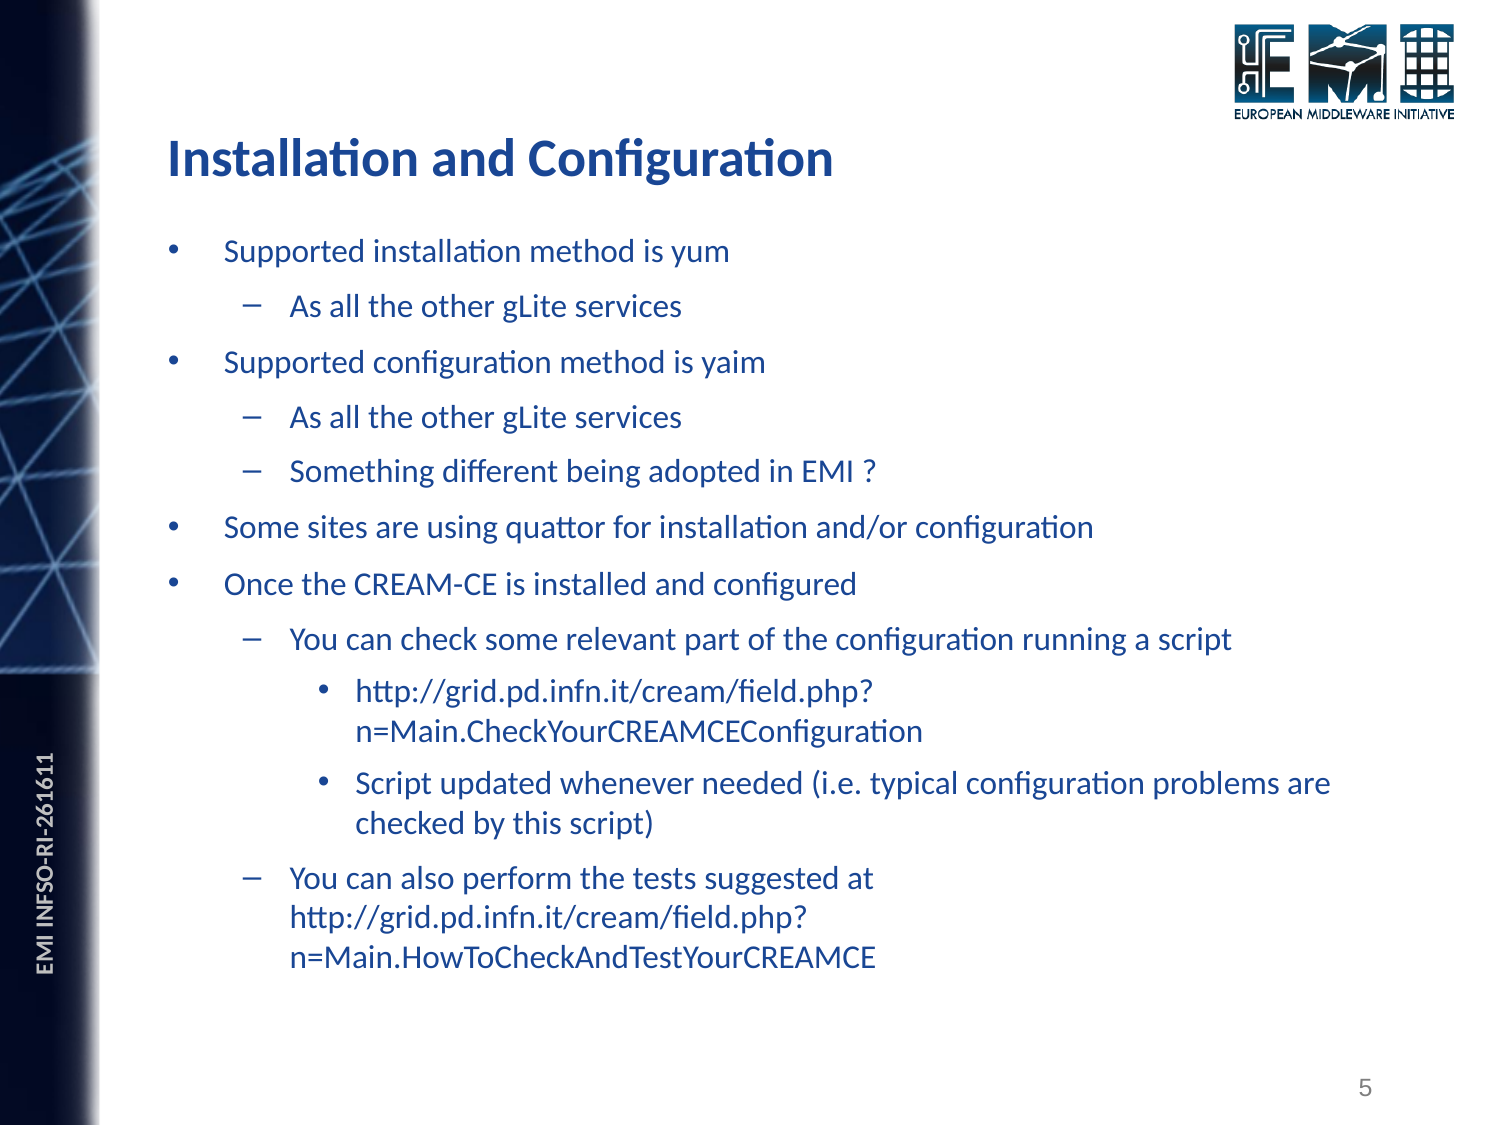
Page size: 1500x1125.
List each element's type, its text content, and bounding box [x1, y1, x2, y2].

picture [1185, 8, 1500, 140]
list Supported installation method is yum As all the other gLite services Supported configuration method is yaim As all the other gLite services Something different being adopted in EMI ? Some sites are using quattor for installation and/or configuration Once the CREAM-CE is installed and configured You can check some relevant part of the configuration running a script http://grid.pd.infn.it/cream/field.php?n=Main.CheckYourCREAMCEConfiguration Script updated whenever needed (i.e. typical configuration problems are checked by this script) You can also perform the tests suggested at http://grid.pd.infn.it/cream/field.php?n=Main.HowToCheckAndTestYourCREAMCE [153, 221, 1381, 1120]
text_box <number> [1343, 1063, 1426, 1123]
text_box Installation and Configuration [153, 115, 1388, 196]
picture [0, 0, 111, 1125]
